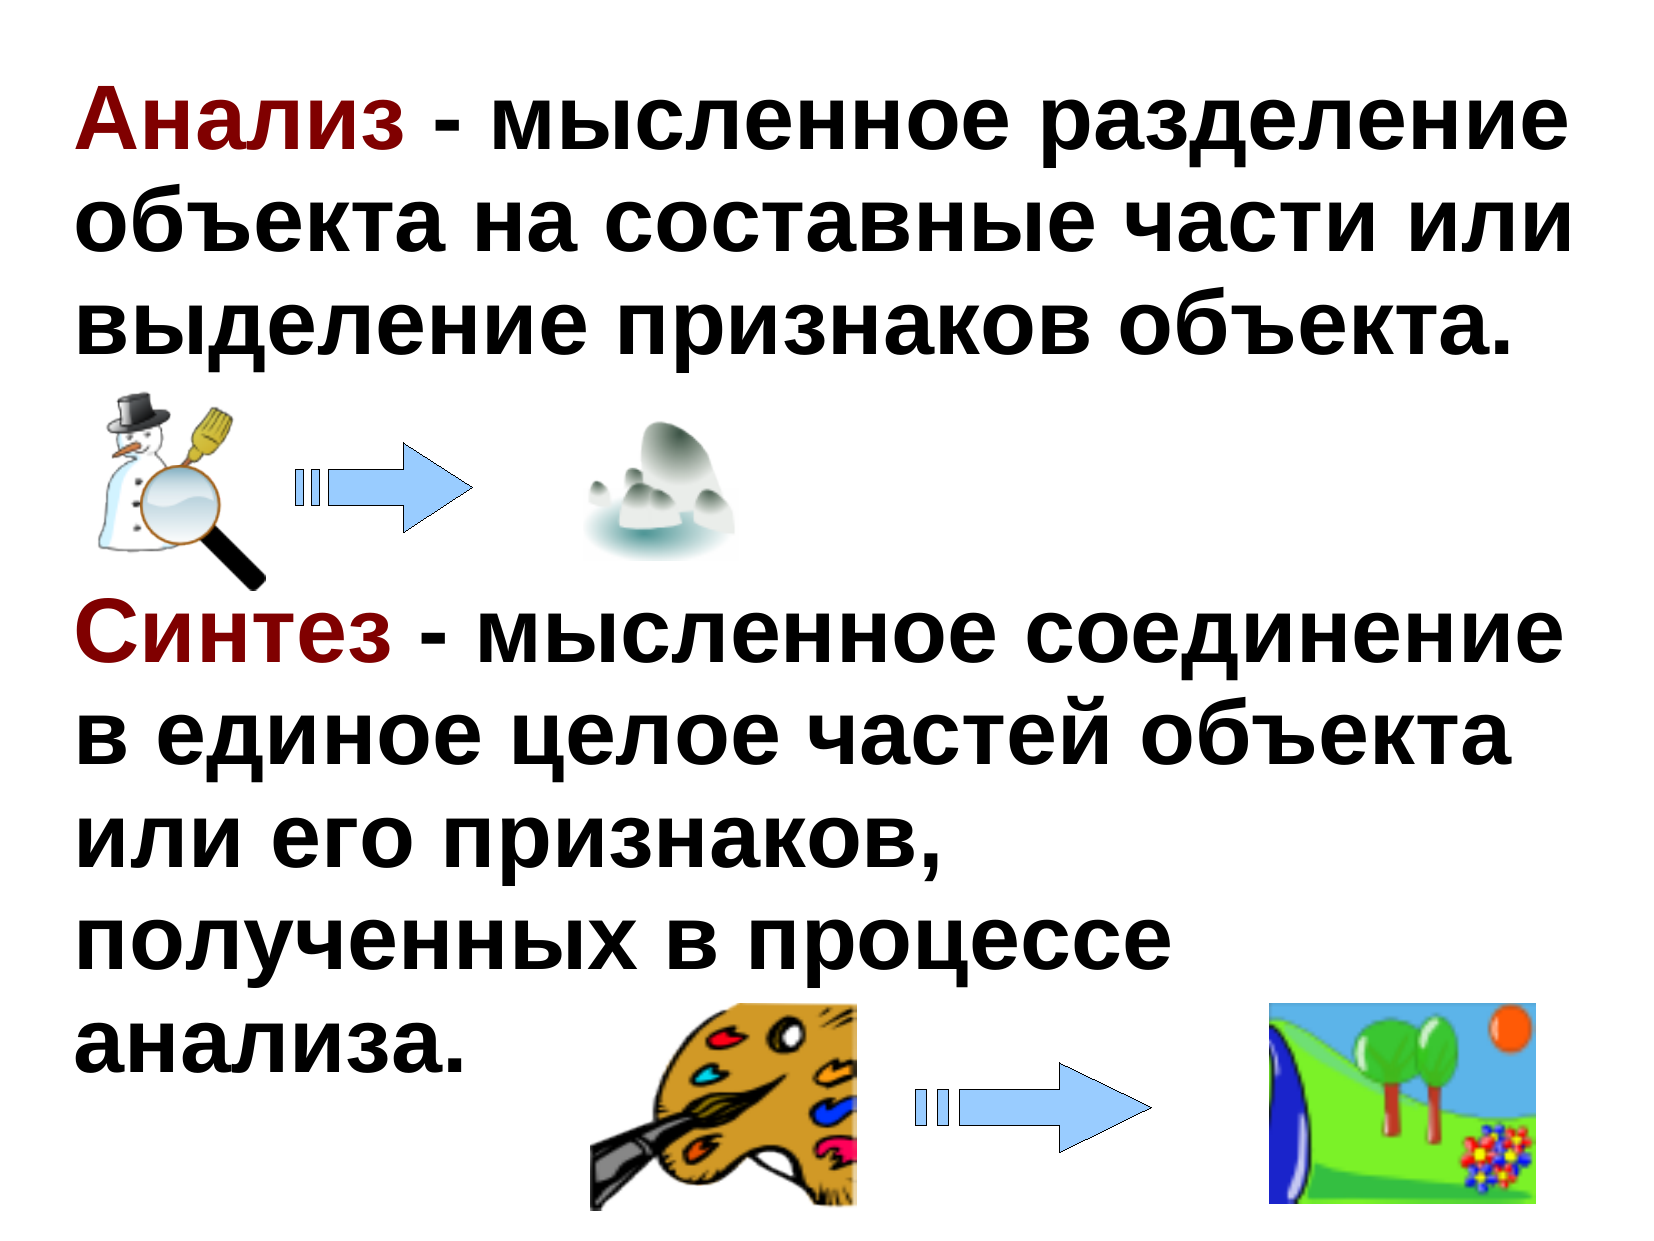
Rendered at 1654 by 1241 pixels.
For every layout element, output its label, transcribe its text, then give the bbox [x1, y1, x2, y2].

text_box [311, 469, 320, 506]
picture [590, 1003, 857, 1211]
text_box [959, 1062, 1152, 1153]
text_box [937, 1089, 949, 1126]
text_box [295, 469, 304, 506]
text_box [915, 1089, 927, 1126]
text_box [328, 442, 473, 533]
picture [583, 406, 739, 562]
text_box Анализ - мысленное разделение объекта на составные части или выделение признаков объекта. Синтез - мысленное соединение в единое целое частей объекта или его признаков, полученных в процессе анализа. [59, 59, 1595, 1100]
picture [1269, 1003, 1536, 1204]
picture [81, 383, 266, 591]
